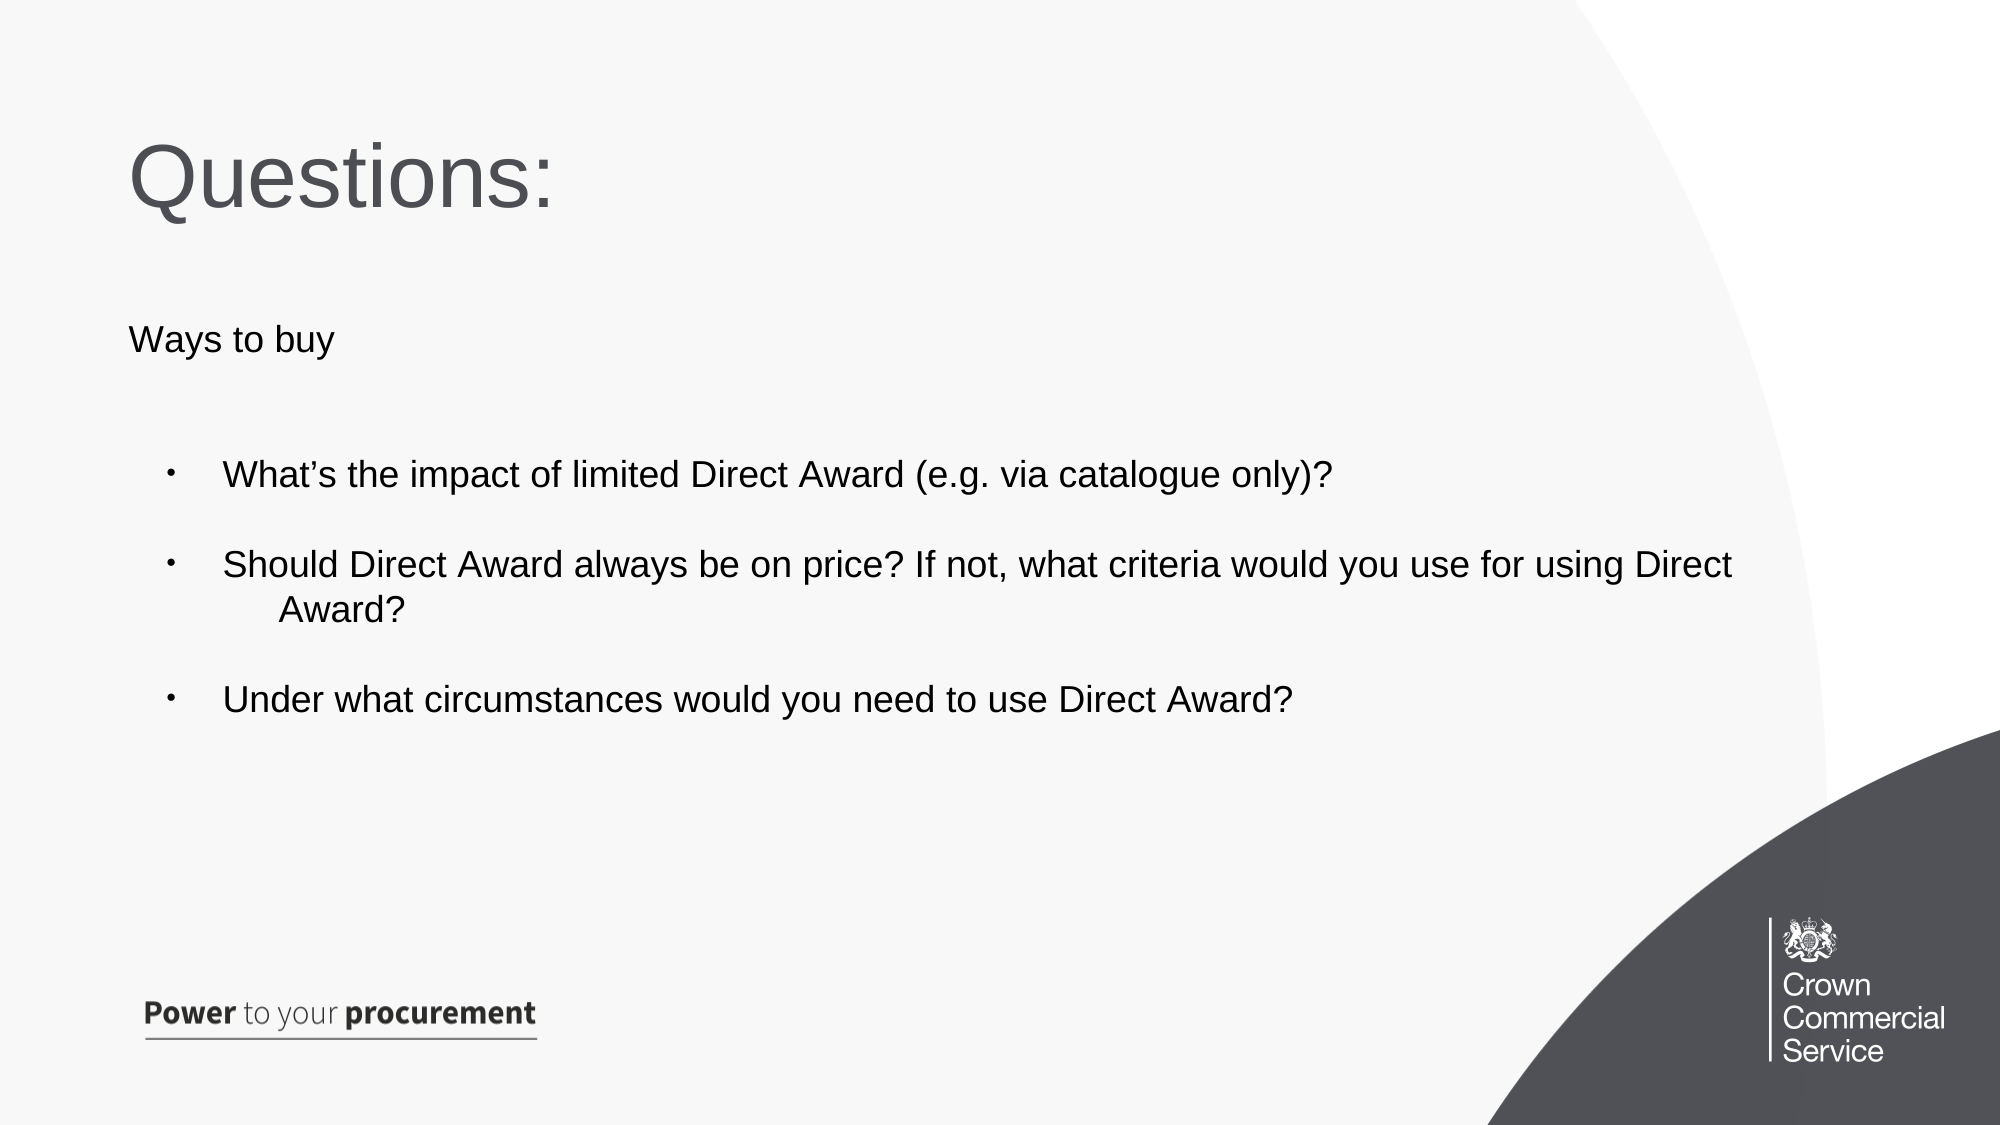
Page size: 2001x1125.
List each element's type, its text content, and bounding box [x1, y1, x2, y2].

subtitle Ways to buy What’s the impact of limited Direct Award (e.g. via catalogue only)? Should Direct Award always be on price? If not, what criteria would you use for using Direct Award? Under what circumstances would you need to use Direct Award? [128, 314, 1794, 956]
title Questions: [128, 118, 1922, 257]
